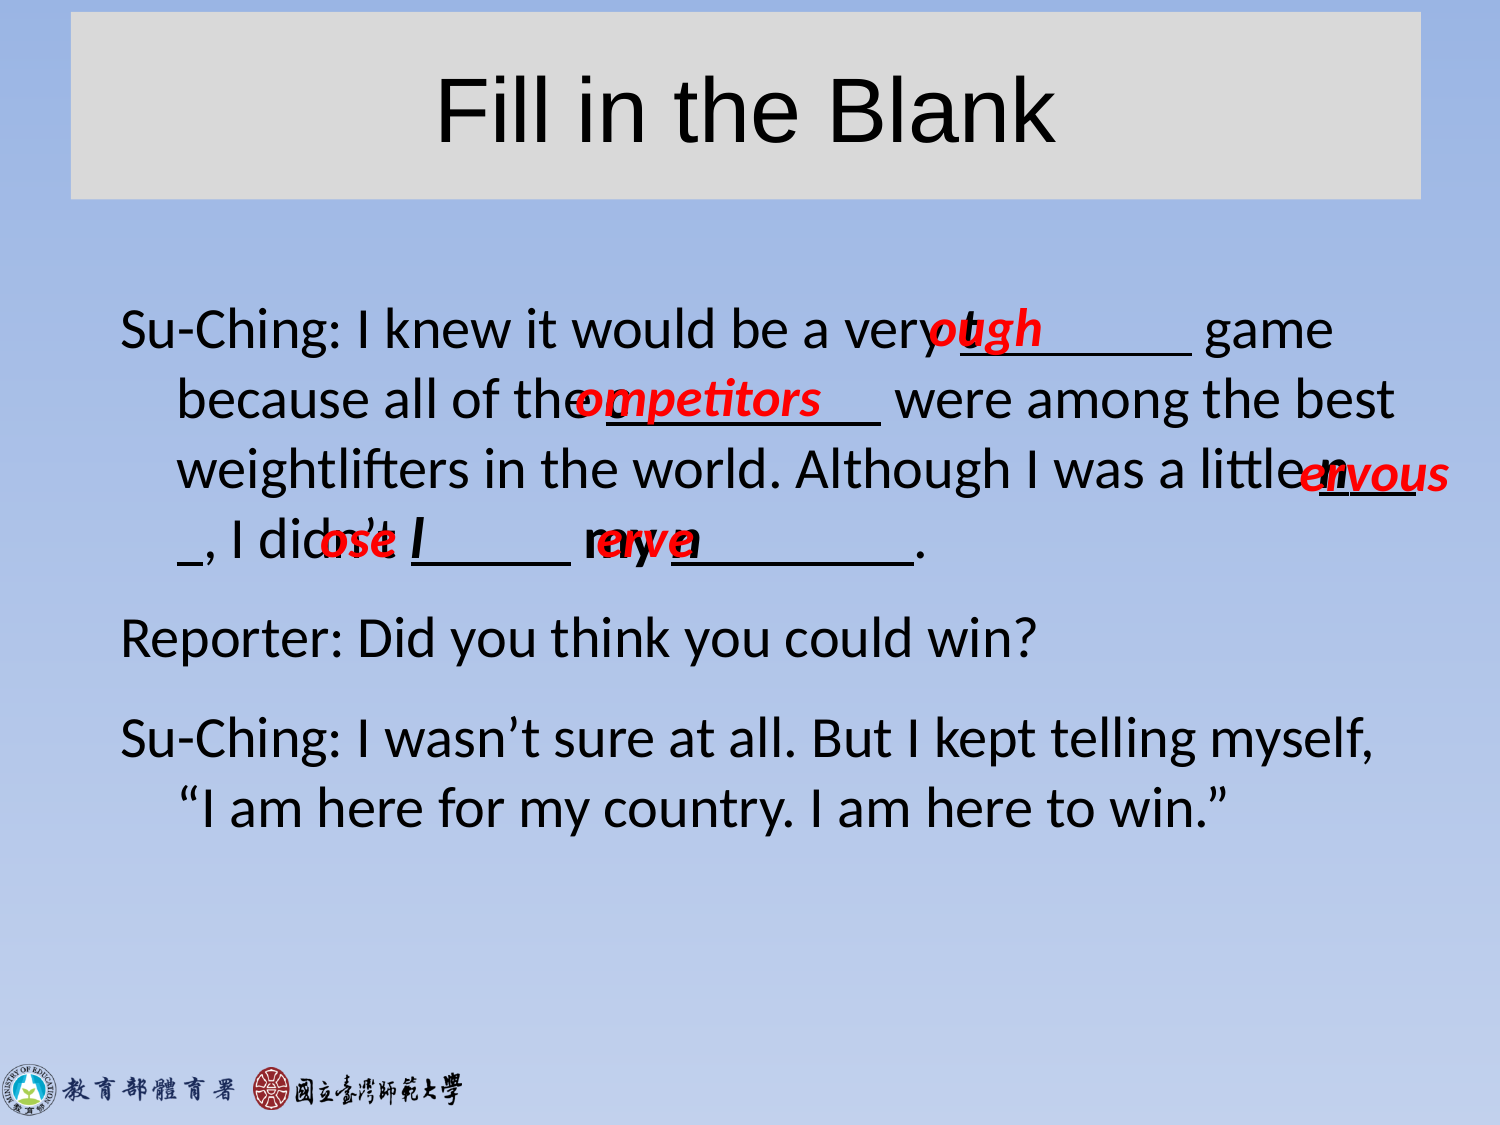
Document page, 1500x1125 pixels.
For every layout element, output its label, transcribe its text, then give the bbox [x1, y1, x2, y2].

text_box ose [304, 496, 413, 577]
text_box ough [913, 284, 1060, 366]
text_box ompetitors [560, 355, 840, 436]
text_box erve [581, 495, 711, 577]
text_box ervous [1284, 429, 1467, 511]
title Fill in the Blank [70, 11, 1421, 200]
list Su-Ching: I knew it would be a very t game because all of the c were among the best weightlifters in the world. Although I was a little n , I didn’t l my n . Reporter: Did you think you could win? Su-Ching: I wasn’t sure at all. But I kept telling myself, “I am here for my country. I am here to win.” [49, 283, 1443, 993]
